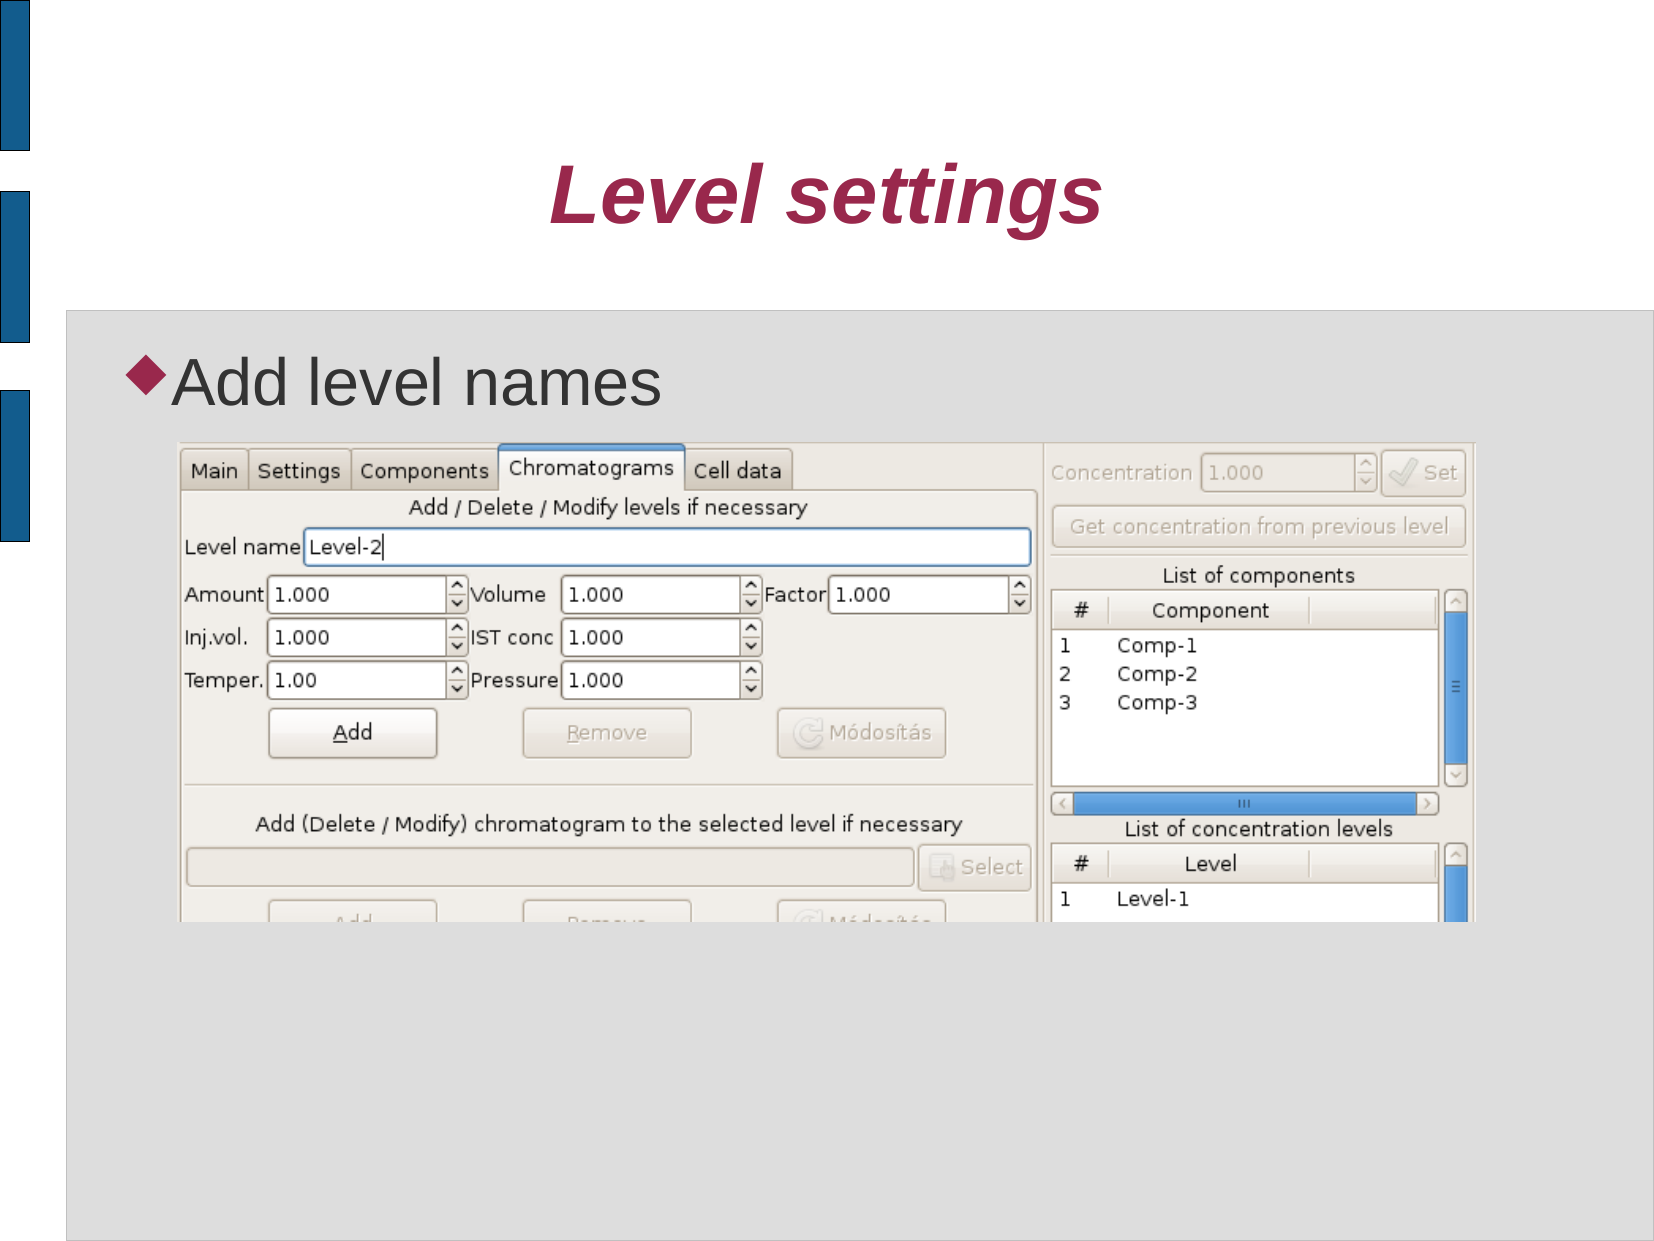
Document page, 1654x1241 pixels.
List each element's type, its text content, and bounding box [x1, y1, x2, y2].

list Add level names [121, 344, 1534, 1149]
title Level settings [121, 98, 1534, 291]
picture [177, 442, 1476, 922]
